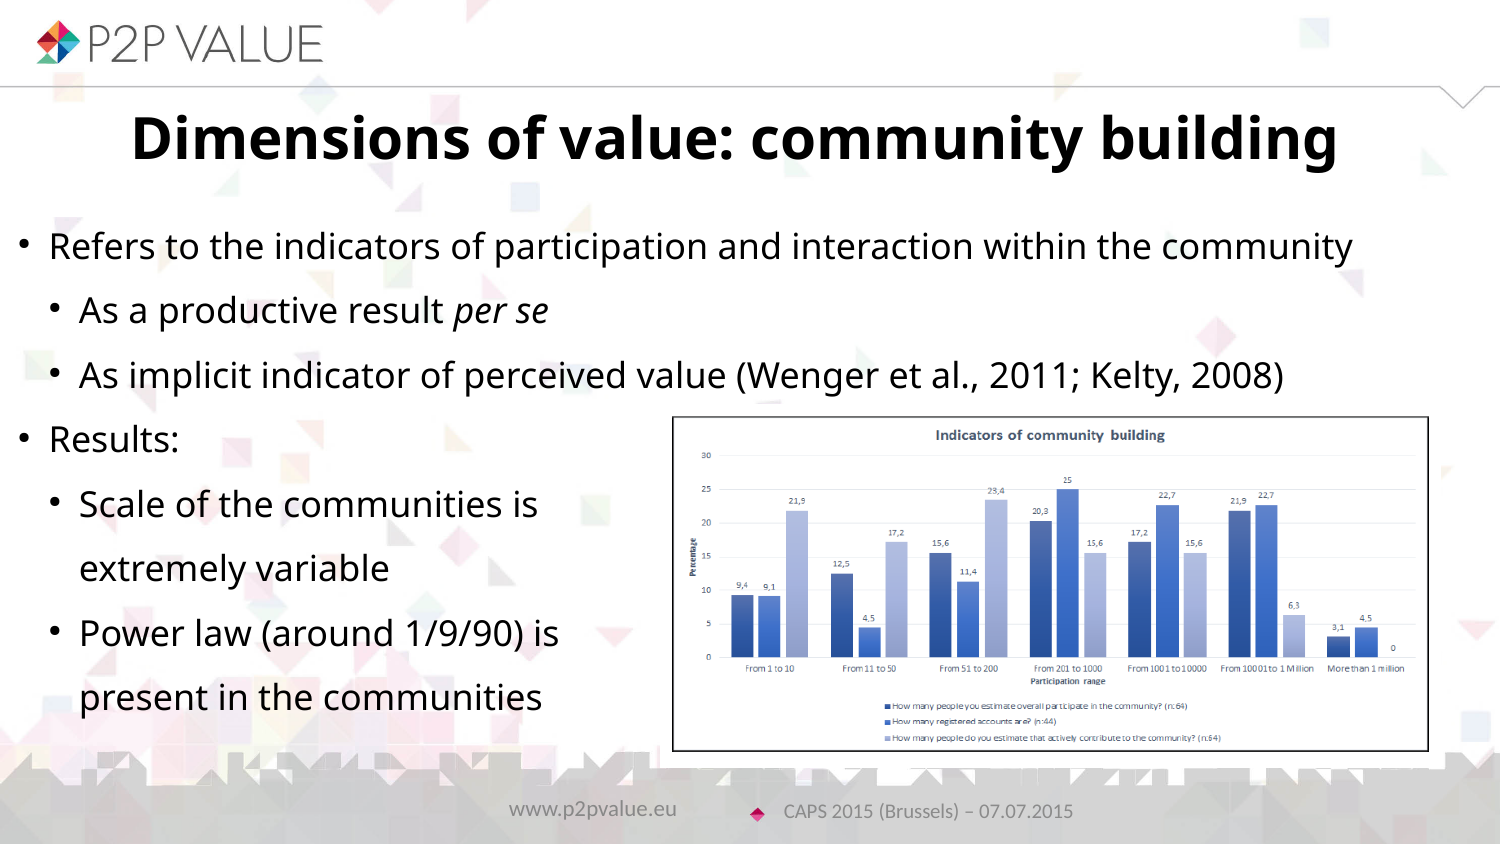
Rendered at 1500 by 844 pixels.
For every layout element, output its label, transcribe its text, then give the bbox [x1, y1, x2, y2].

text_box CAPS 2015 (Brussels) – 07.07.2015 [770, 787, 1463, 833]
text_box Refers to the indicators of participation and interaction within the community As a productive result per se As implicit indicator of perceived value (Wenger et al., 2011; Kelty, 2008) Results: Scale of the communities is extremely variable Power law (around 1/9/90) is present in the communities [4, 195, 1486, 736]
title Dimensions of value: community building [15, 92, 1456, 181]
picture [0, 0, 1500, 844]
text_box www.p2pvalue.eu [502, 786, 721, 827]
